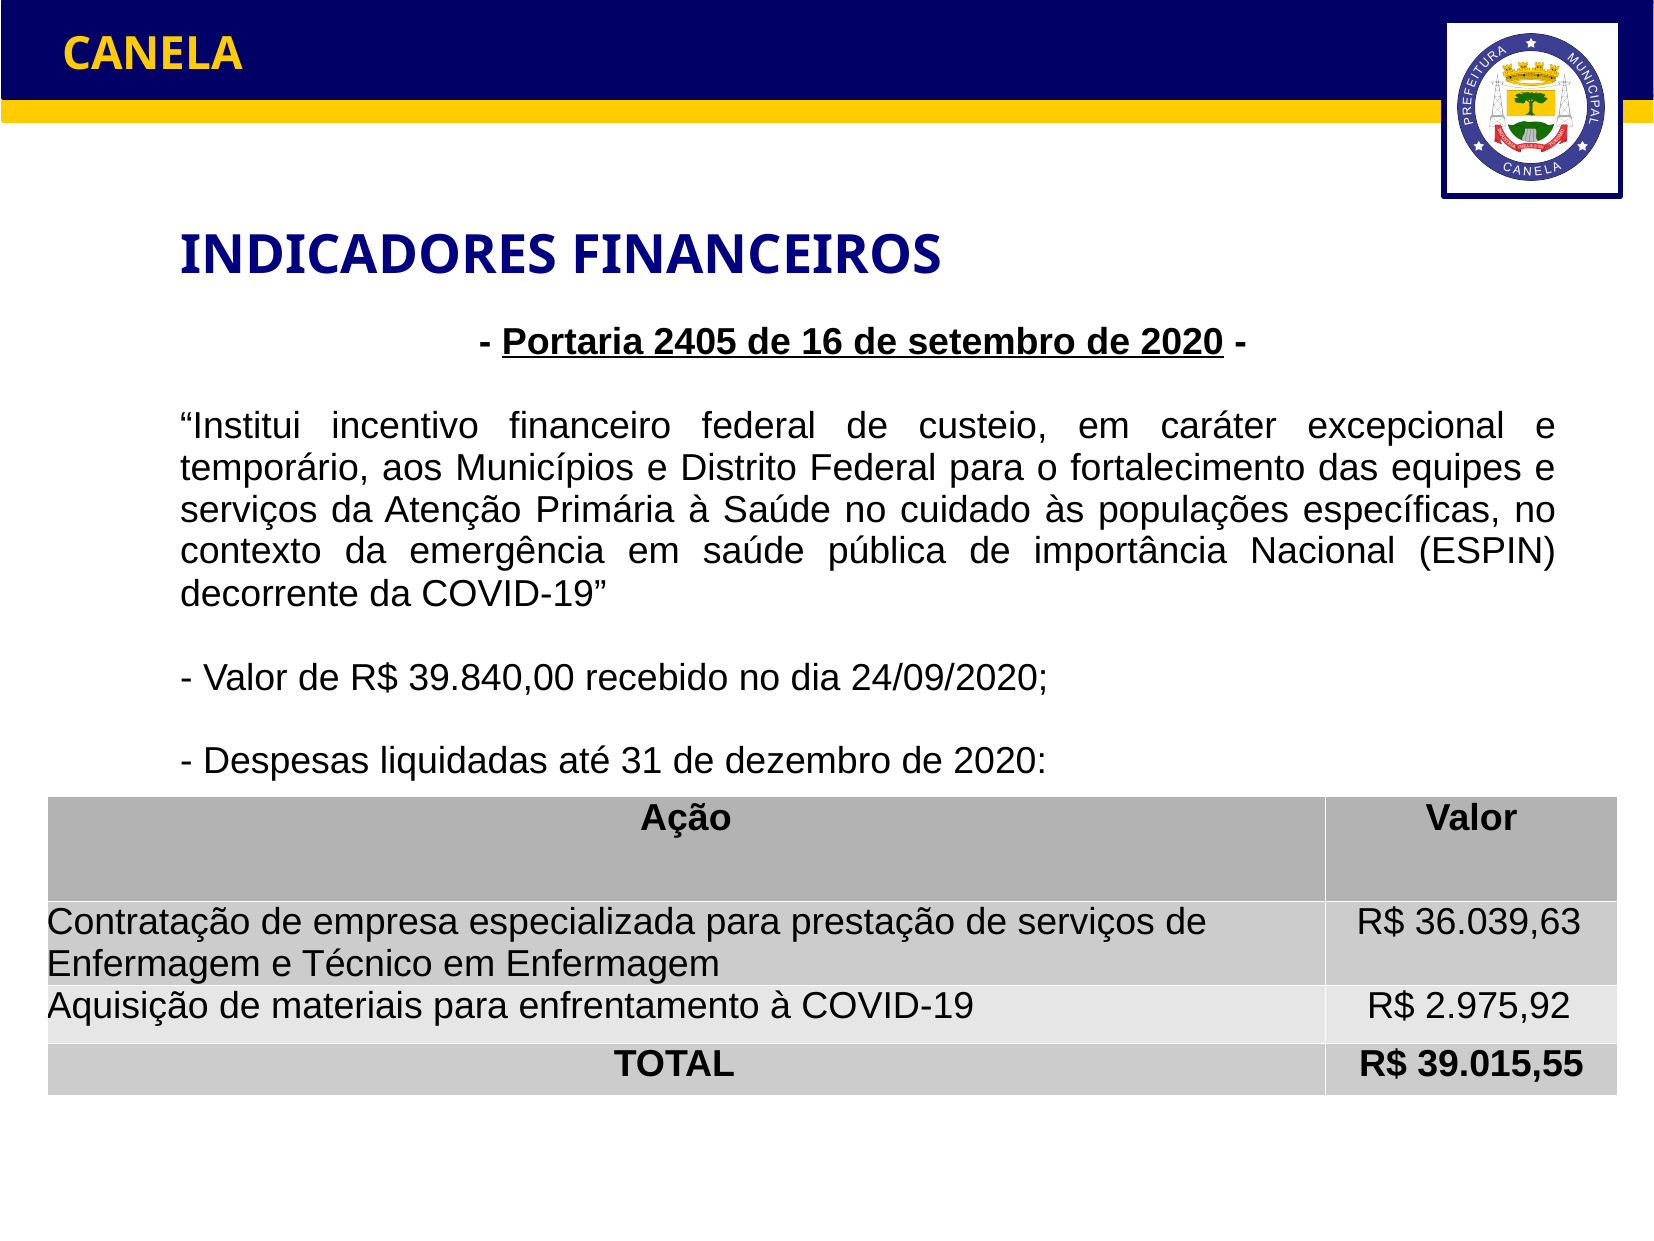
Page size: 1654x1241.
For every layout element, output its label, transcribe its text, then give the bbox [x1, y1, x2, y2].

text_box [3, 0, 1654, 197]
table_cell R$ 36.039,63 [1326, 902, 1617, 985]
table_cell Aquisição de materiais para enfrentamento à COVID-19 [48, 986, 1325, 1043]
table_header Ação [48, 797, 1325, 901]
text_box - Portaria 2405 de 16 de setembro de 2020 - “Institui incentivo financeiro federal de custeio, em caráter excepcional e temporário, aos Municípios e Distrito Federal para o fortalecimento das equipes e serviços da Atenção Primária à Saúde no cuidado às populações específicas, no contexto da emergência em saúde pública de importância Nacional (ESPIN) decorrente da COVID-19” - Valor de R$ 39.840,00 recebido no dia 24/09/2020; - Despesas liquidadas até 31 de dezembro de 2020: [165, 312, 1571, 796]
text_box INDICADORES FINANCEIROS [165, 208, 1441, 312]
table_cell Contratação de empresa especializada para prestação de serviços de Enfermagem e Técnico em Enfermagem [48, 902, 1325, 985]
text_box CANELA [47, 13, 853, 93]
table_cell TOTAL [48, 1044, 1325, 1095]
table_header Valor [1326, 797, 1617, 901]
table_cell R$ 2.975,92 [1326, 986, 1617, 1043]
table_cell R$ 39.015,55 [1326, 1044, 1617, 1095]
picture [1457, 33, 1605, 181]
